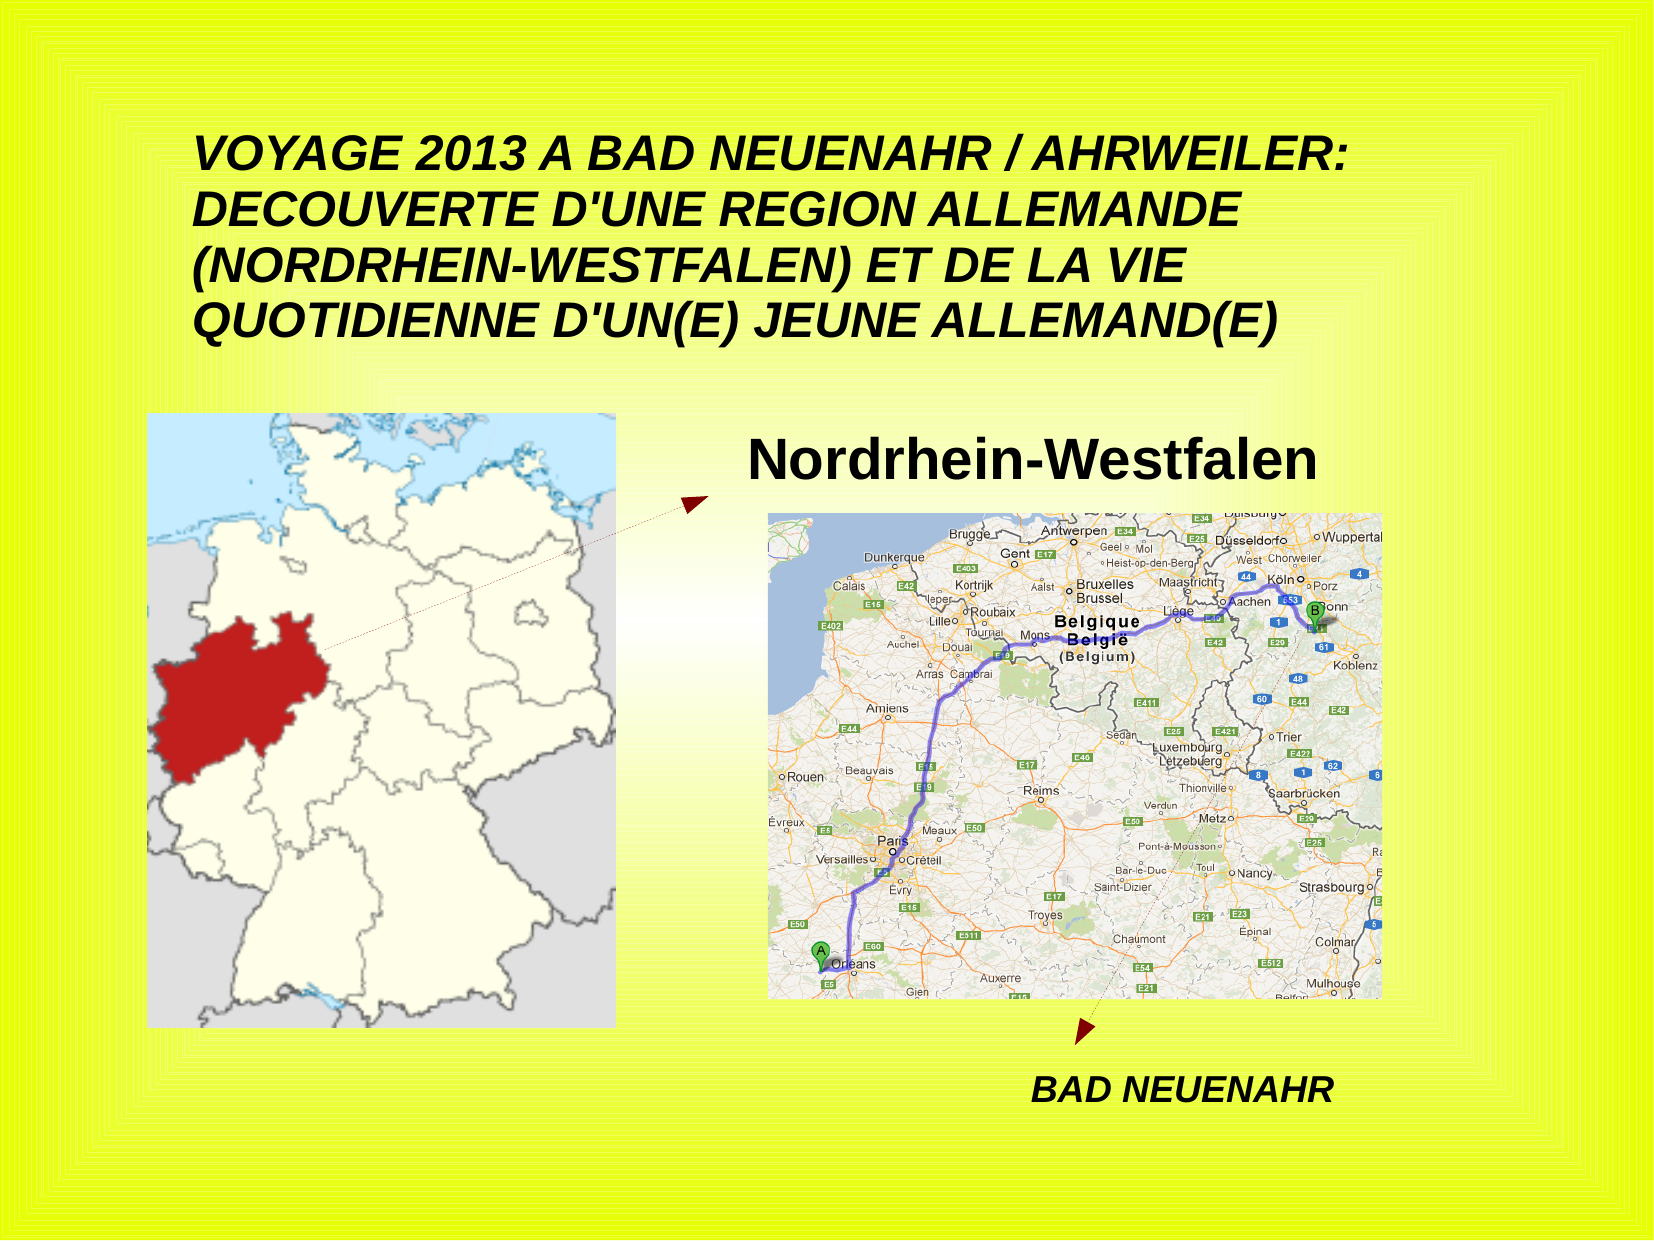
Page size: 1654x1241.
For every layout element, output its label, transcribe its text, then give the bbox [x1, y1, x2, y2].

picture [767, 513, 1383, 999]
picture [147, 413, 616, 1028]
text_box Nordrhein-Westfalen [732, 419, 1359, 501]
text_box VOYAGE 2013 A BAD NEUENAHR / AHRWEILER: DECOUVERTE D'UNE REGION ALLEMANDE (NORDRHEIN-WESTFALEN) ET DE LA VIE QUOTIDIENNE D'UN(E) JEUNE ALLEMAND(E) [177, 118, 1512, 384]
text_box BAD NEUENAHR [1015, 1057, 1418, 1118]
